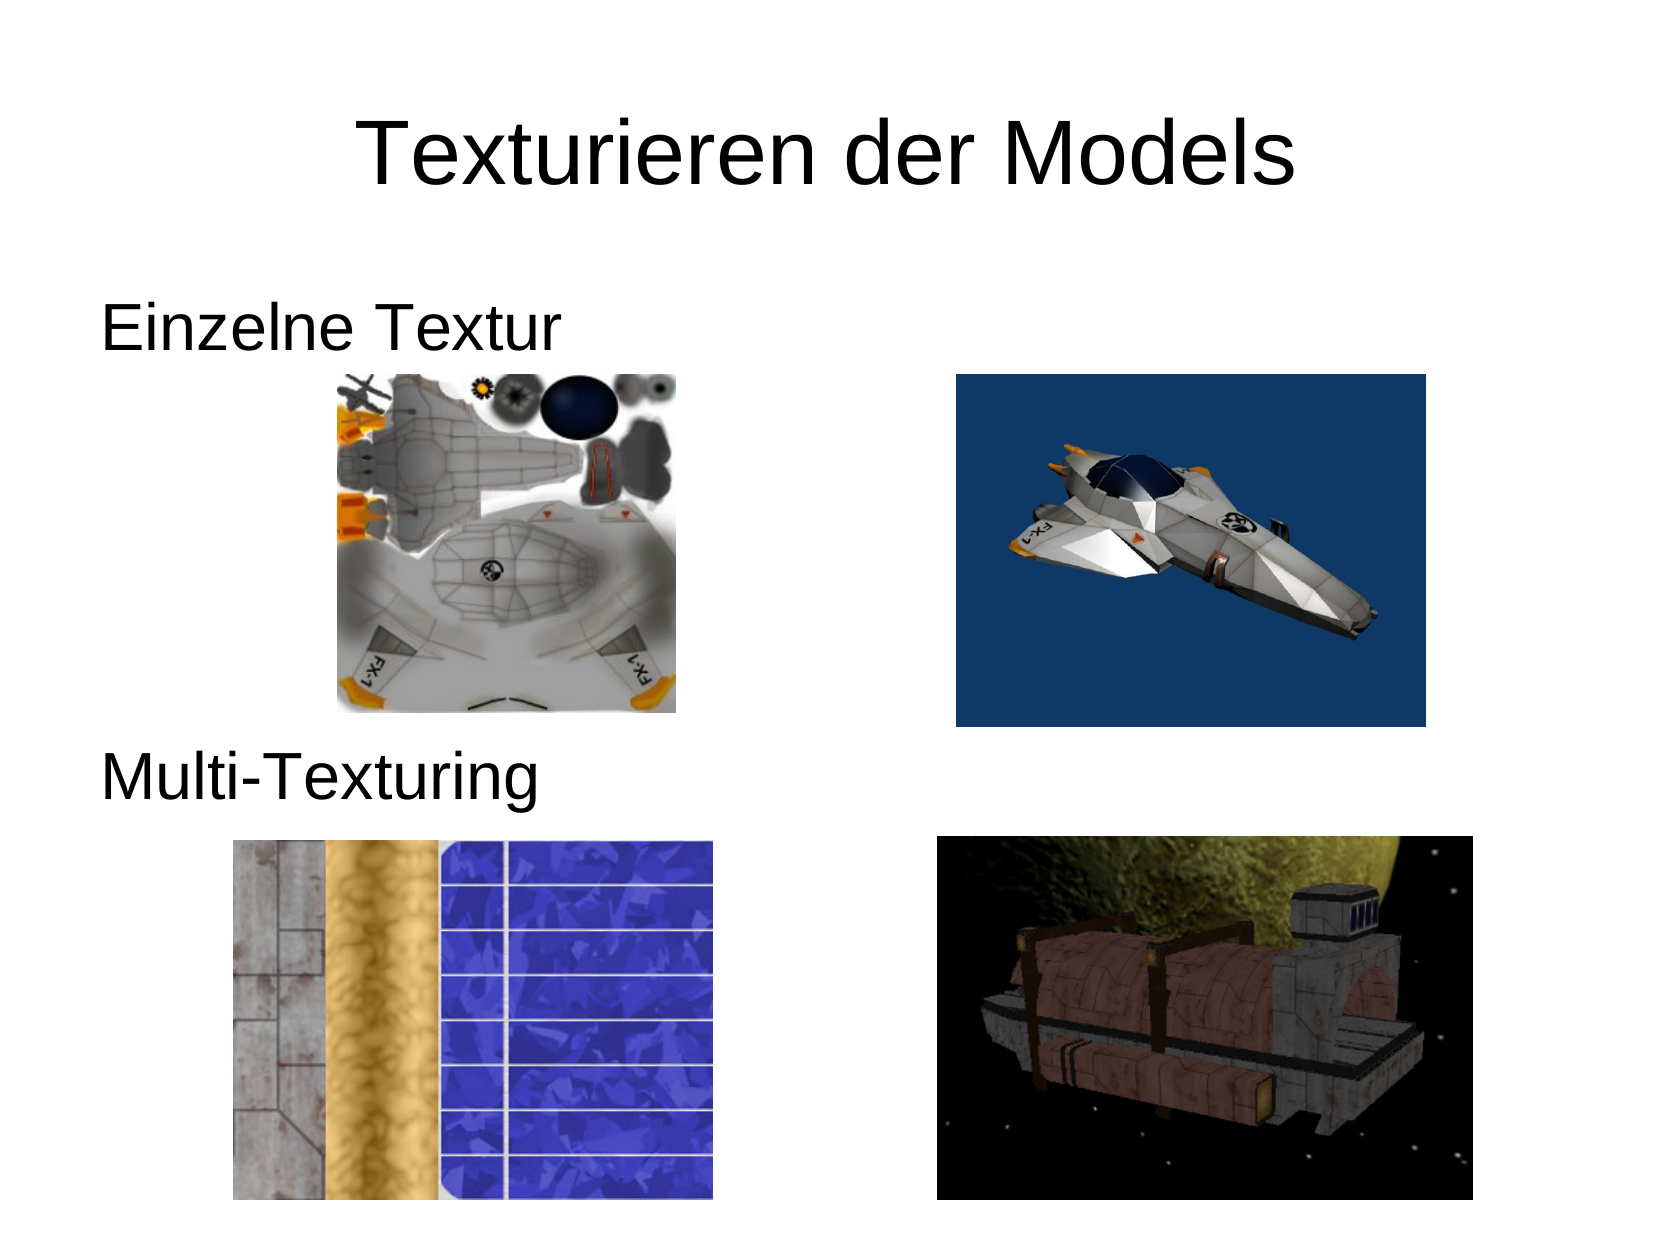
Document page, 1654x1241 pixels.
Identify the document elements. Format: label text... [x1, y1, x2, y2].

picture [937, 836, 1473, 1201]
list Multi-Texturing [82, 739, 809, 1087]
list Einzelne Textur [82, 290, 809, 638]
picture [233, 840, 713, 1201]
picture [337, 374, 676, 713]
title Texturieren der Models [82, 49, 1571, 257]
picture [956, 374, 1426, 727]
